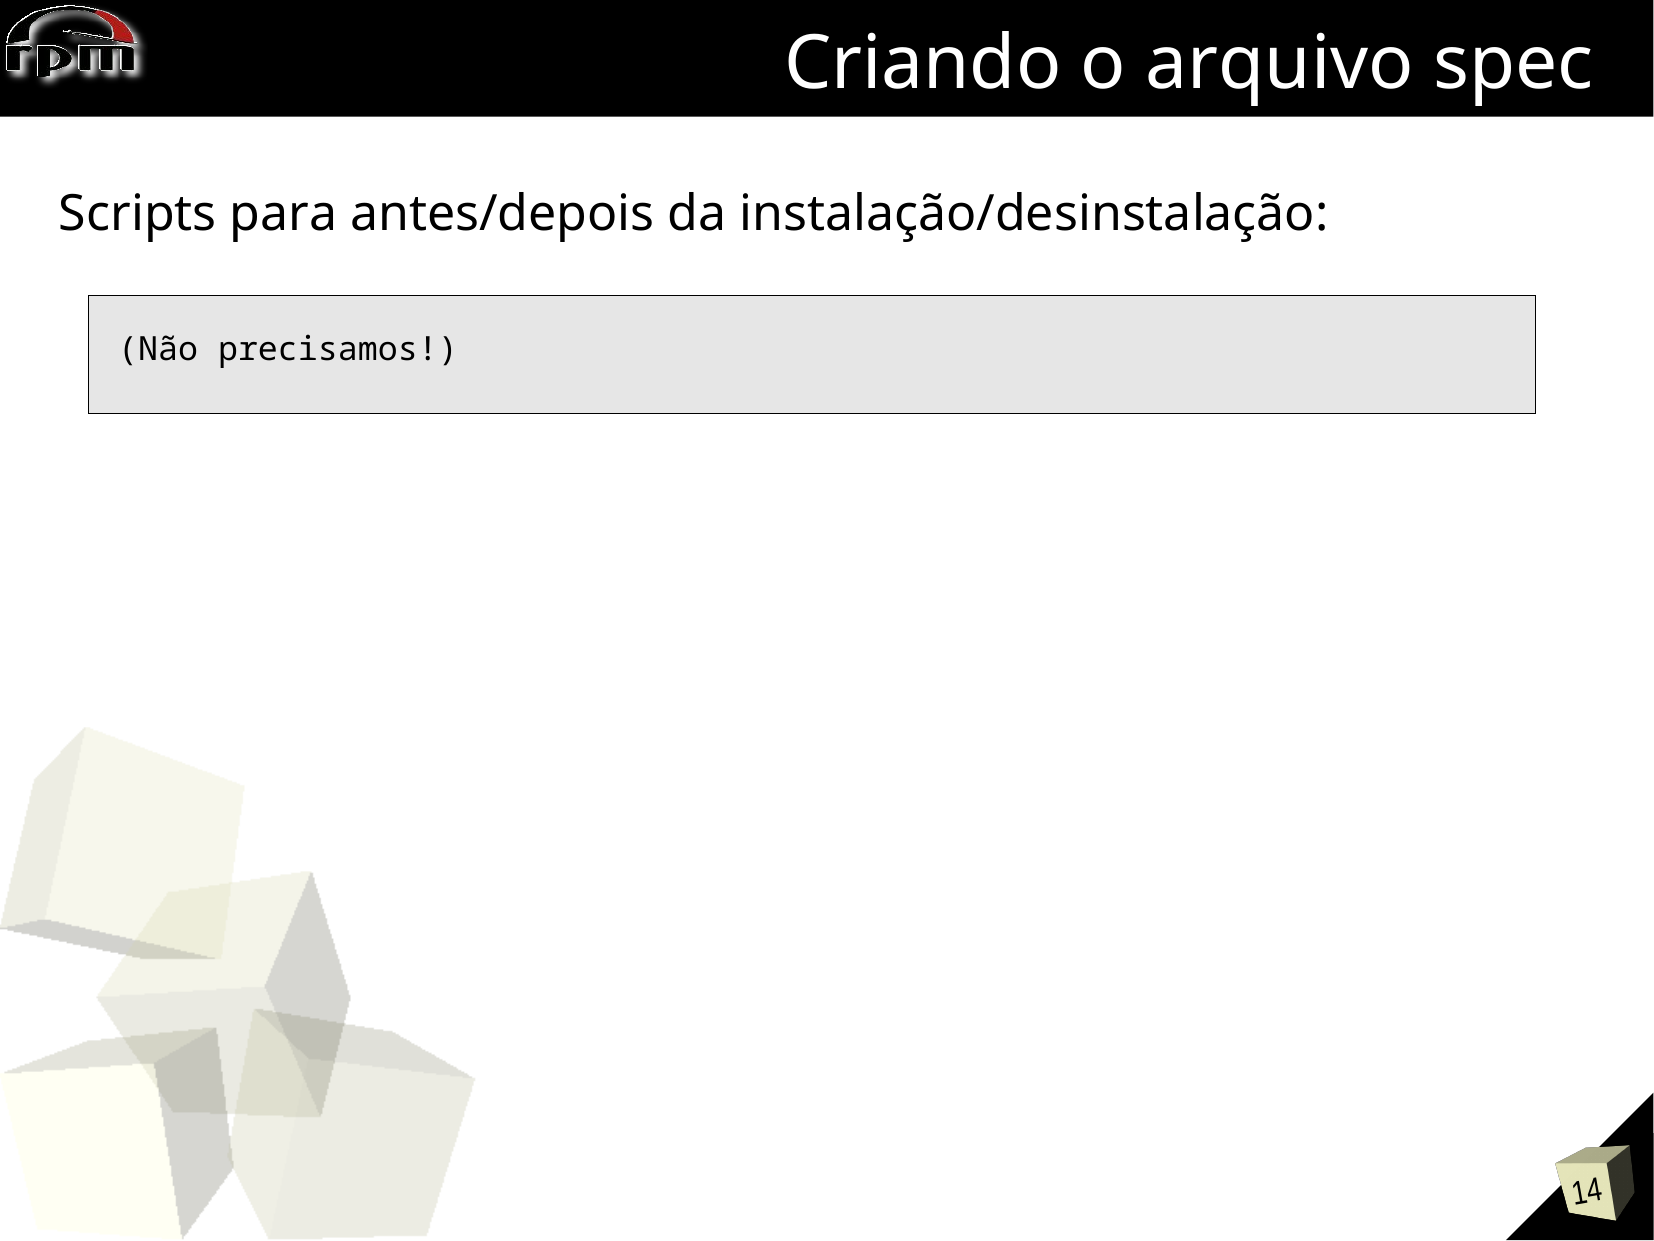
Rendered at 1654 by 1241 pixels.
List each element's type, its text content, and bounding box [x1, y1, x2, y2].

title Criando o arquivo spec [118, 0, 1595, 119]
text_box [88, 295, 1536, 414]
text_box (Não precisamos!) [118, 324, 1506, 798]
text_box Scripts para antes/depois da instalação/desinstalação: [59, 177, 1265, 238]
picture [0, 726, 477, 1241]
picture [0, 0, 118, 89]
